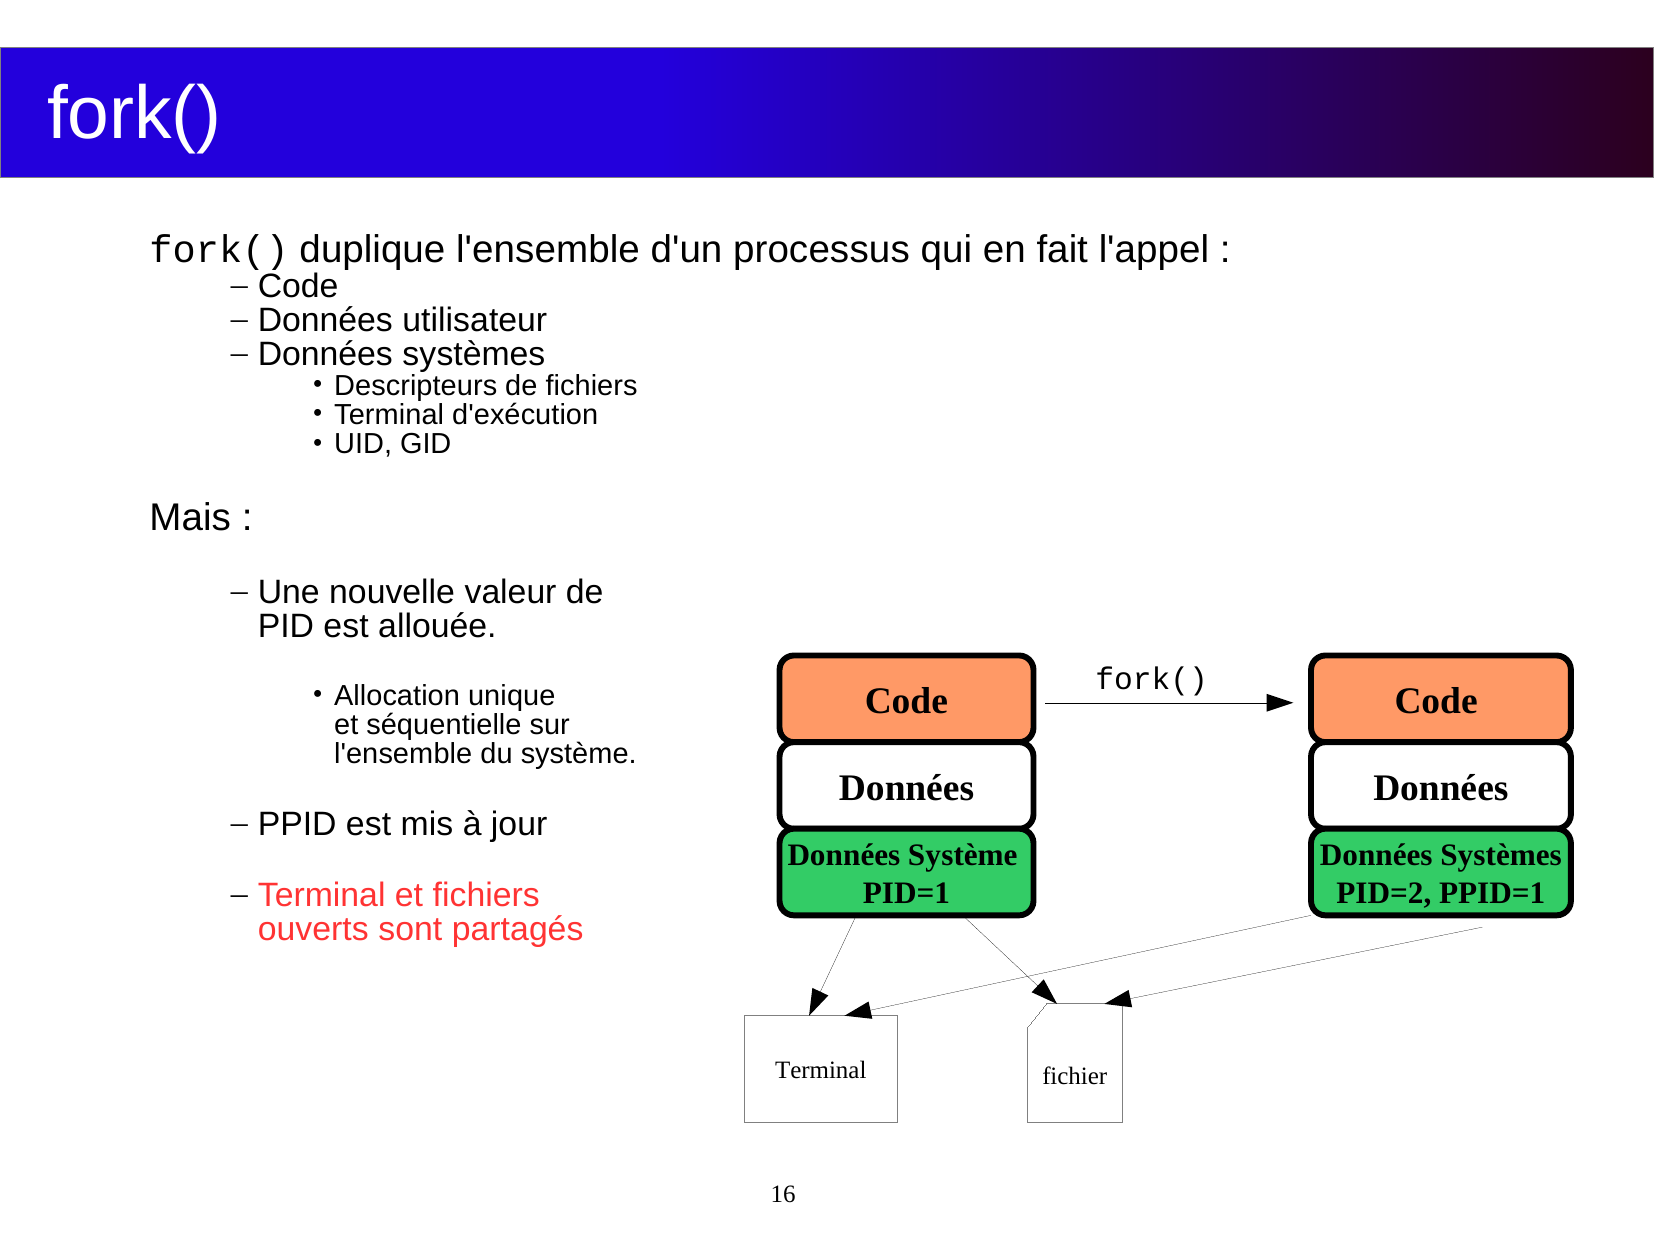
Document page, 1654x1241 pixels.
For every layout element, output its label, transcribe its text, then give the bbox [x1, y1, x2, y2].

text_box Données [779, 742, 1034, 829]
text_box fichier [1027, 1003, 1123, 1123]
list fork() duplique l'ensemble d'un processus qui en fait l'appel : Code Données utilisateur Données systèmes Descripteurs de fichiers Terminal d'exécution UID, GID Mais : Une nouvelle valeur de PID est allouée. Allocation unique et séquentielle sur l'ensemble du système. PPID est mis à jour Terminal et fichiers ouverts sont partagés [116, 231, 1528, 951]
text_box Données Systèmes PID=2, PPID=1 [1311, 828, 1571, 916]
text_box Terminal [744, 1015, 898, 1123]
text_box Données [1311, 742, 1571, 829]
text_box fork() [1080, 650, 1223, 703]
text_box Code [1311, 655, 1571, 742]
text_box Code [779, 655, 1034, 742]
text_box Données Système PID=1 [779, 828, 1034, 916]
title fork() [47, 6, 1477, 225]
